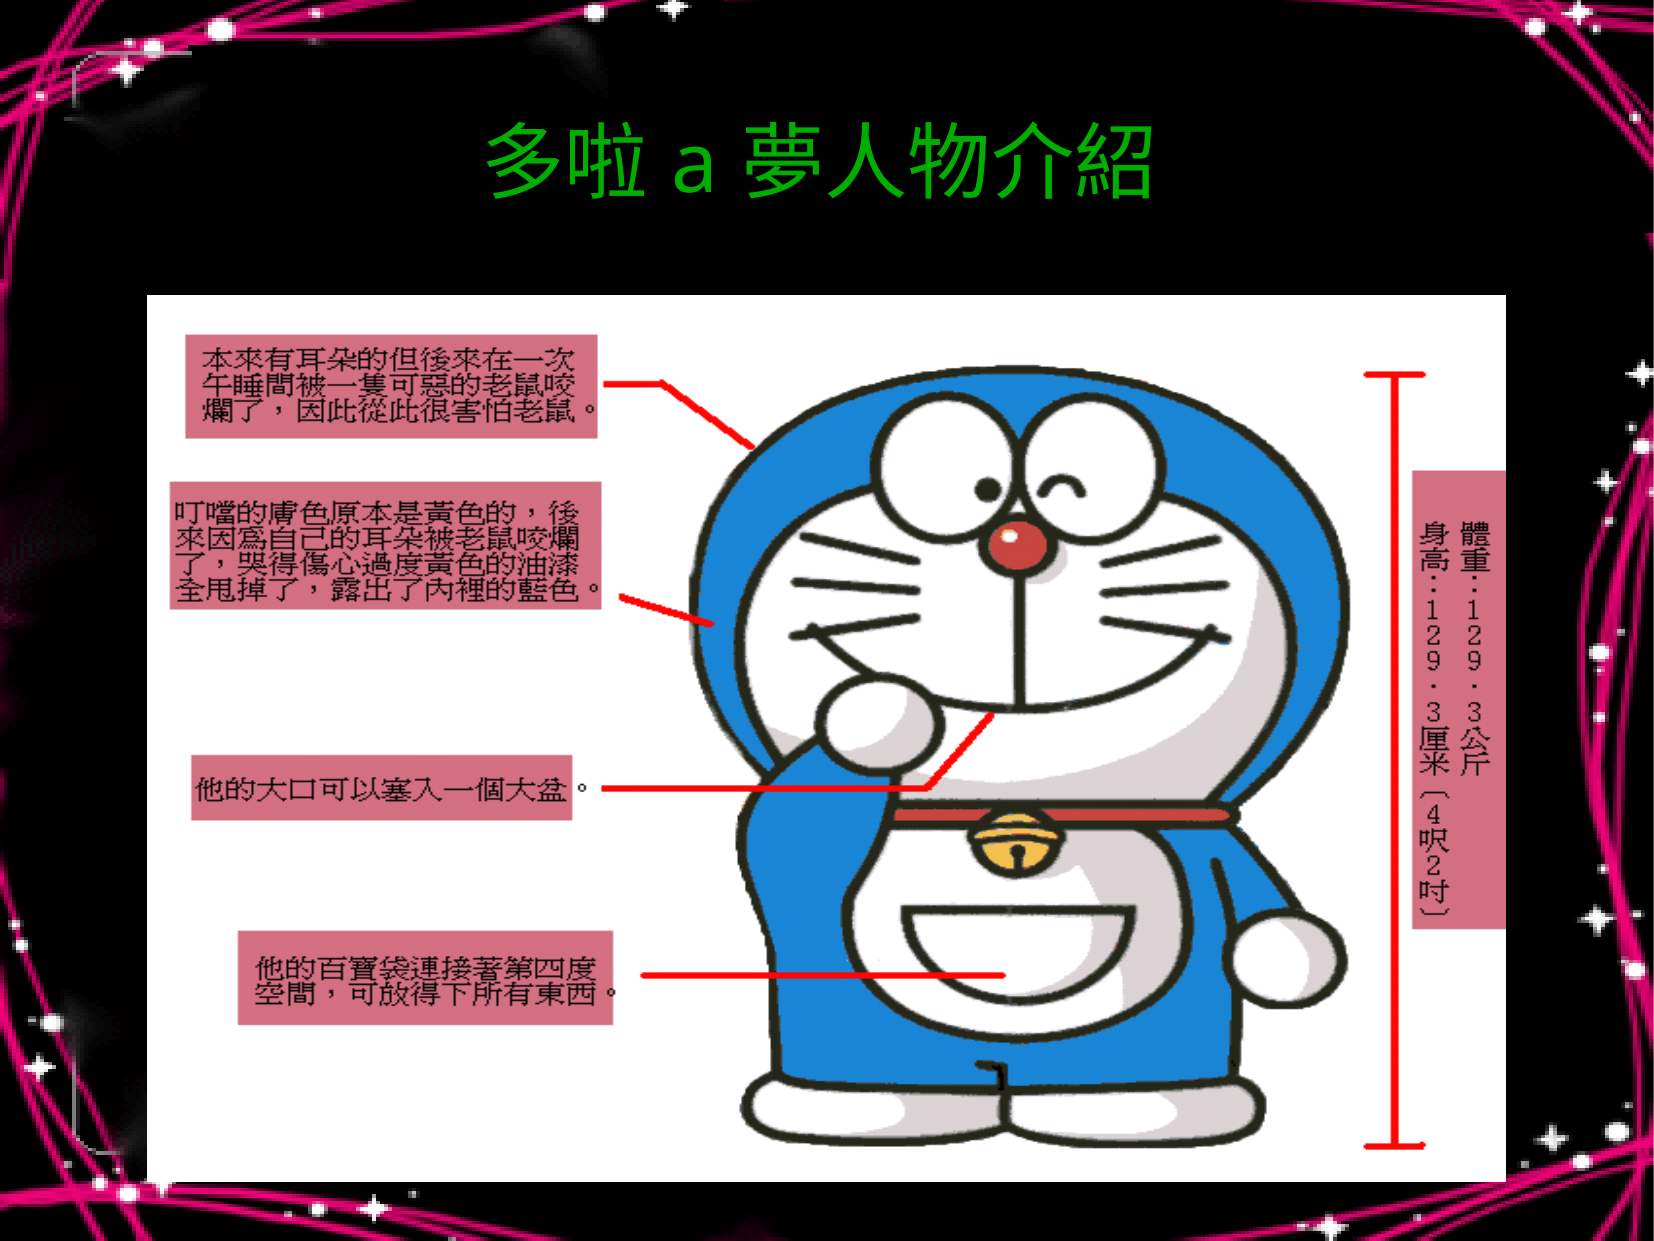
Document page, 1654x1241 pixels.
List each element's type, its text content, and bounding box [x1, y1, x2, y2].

picture [0, 0, 1654, 1241]
text_box 多啦a夢人物介紹 [236, 88, 1329, 202]
